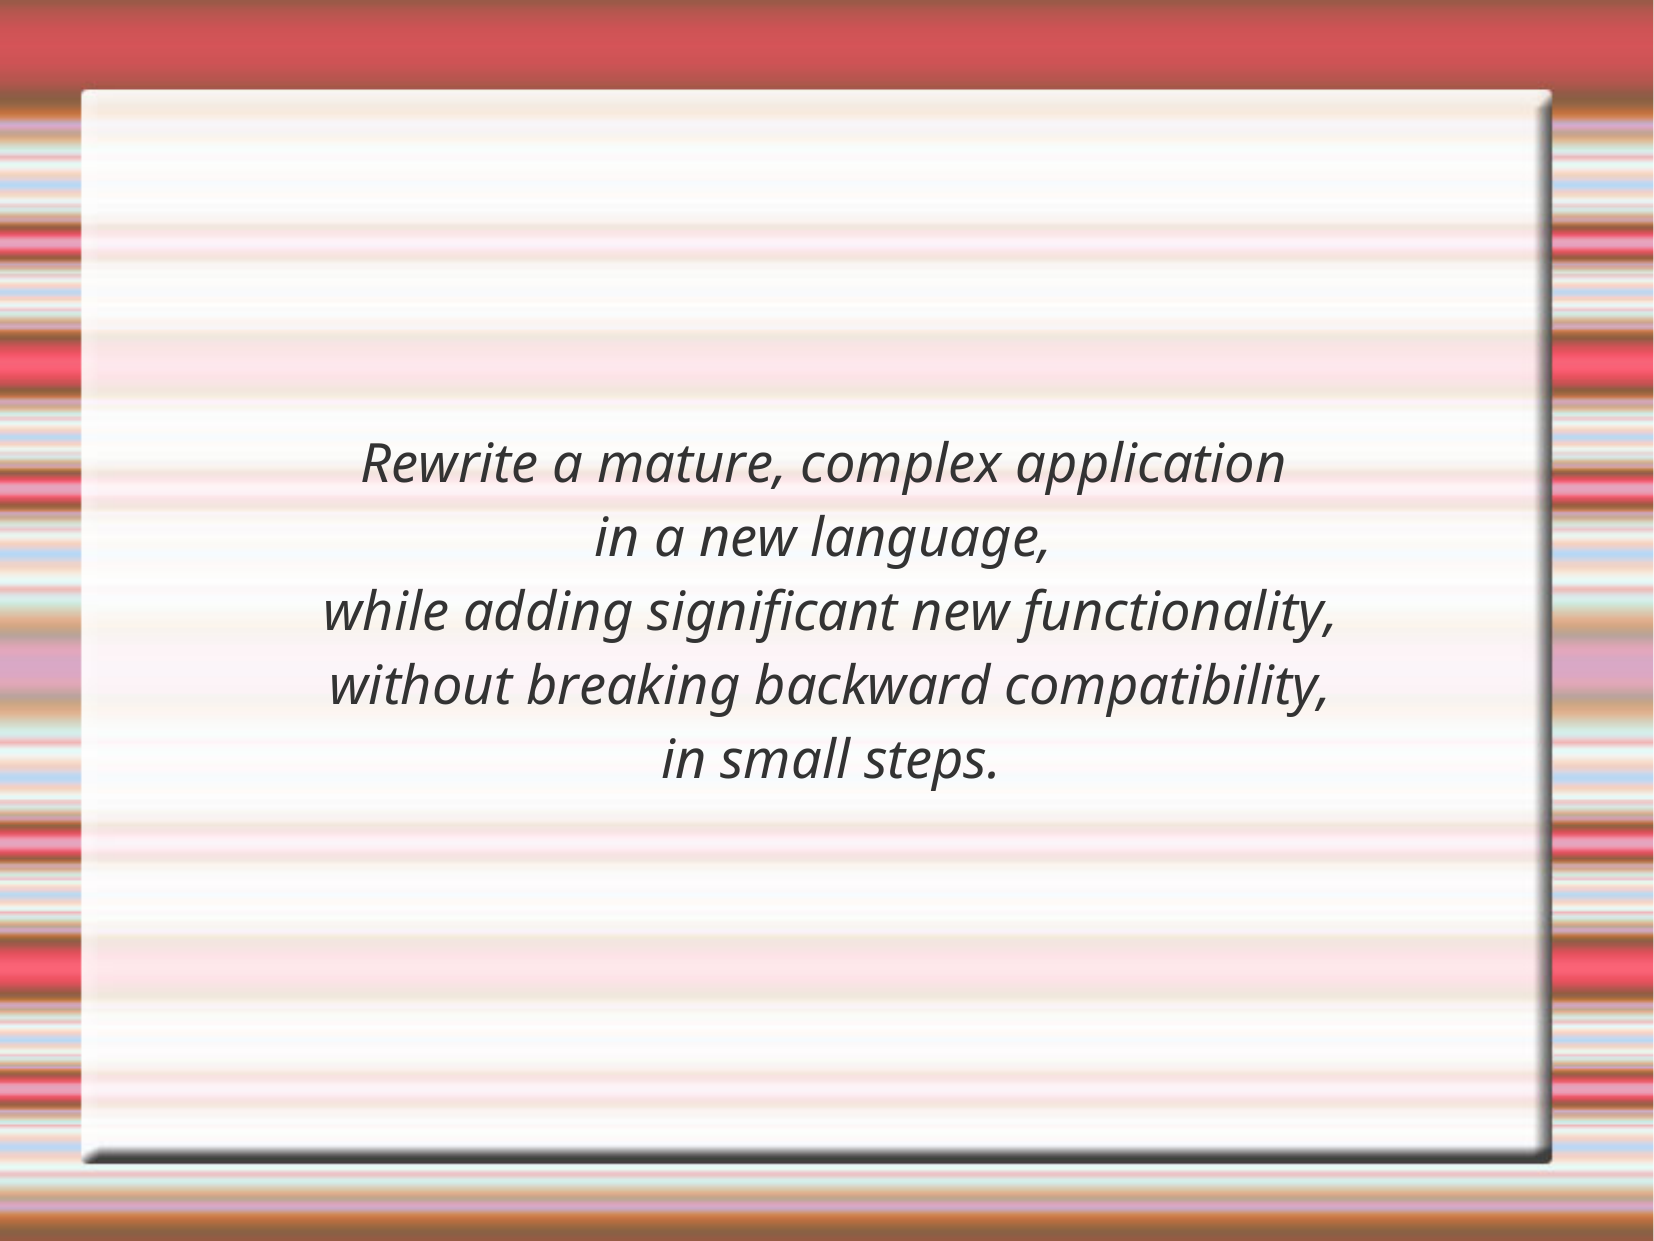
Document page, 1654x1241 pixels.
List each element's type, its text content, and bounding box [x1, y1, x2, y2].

picture [0, 0, 1654, 1241]
list Rewrite a mature, complex application in a new language, while adding significant new functionality, without breaking backward compatibility, in small steps. [134, 350, 1516, 1133]
